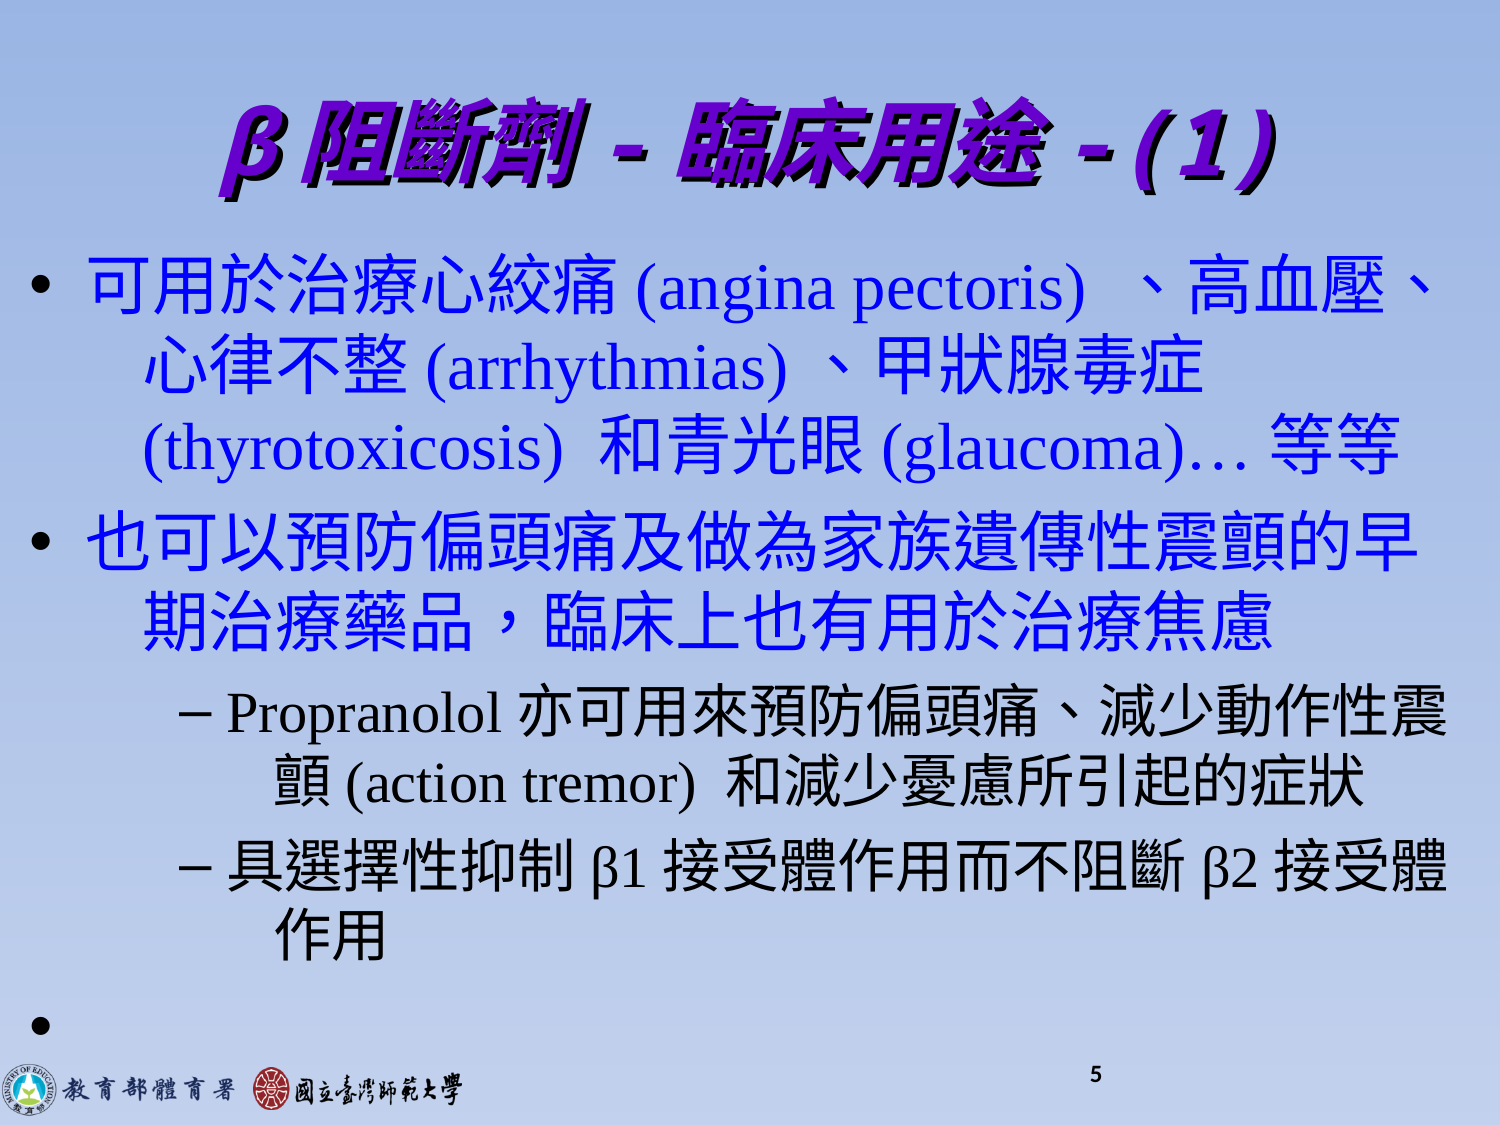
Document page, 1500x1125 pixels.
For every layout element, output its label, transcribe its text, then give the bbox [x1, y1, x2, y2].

text_box [1074, 1042, 1426, 1103]
list 可用於治療心絞痛(angina pectoris) 、高血壓、心律不整(arrhythmias)、甲狀腺毒症(thyrotoxicosis) 和青光眼(glaucoma)…等等 也可以預防偏頭痛及做為家族遺傳性震顫的早期治療藥品，臨床上也有用於治療焦慮 Propranolol亦可用來預防偏頭痛、減少動作性震顫(action tremor) 和減少憂慮所引起的症狀 具選擇性抑制β1接受體作用而不阻斷β2接受體作用 [14, 235, 1492, 978]
title β阻斷劑-臨床用途-(1) [75, 45, 1426, 233]
